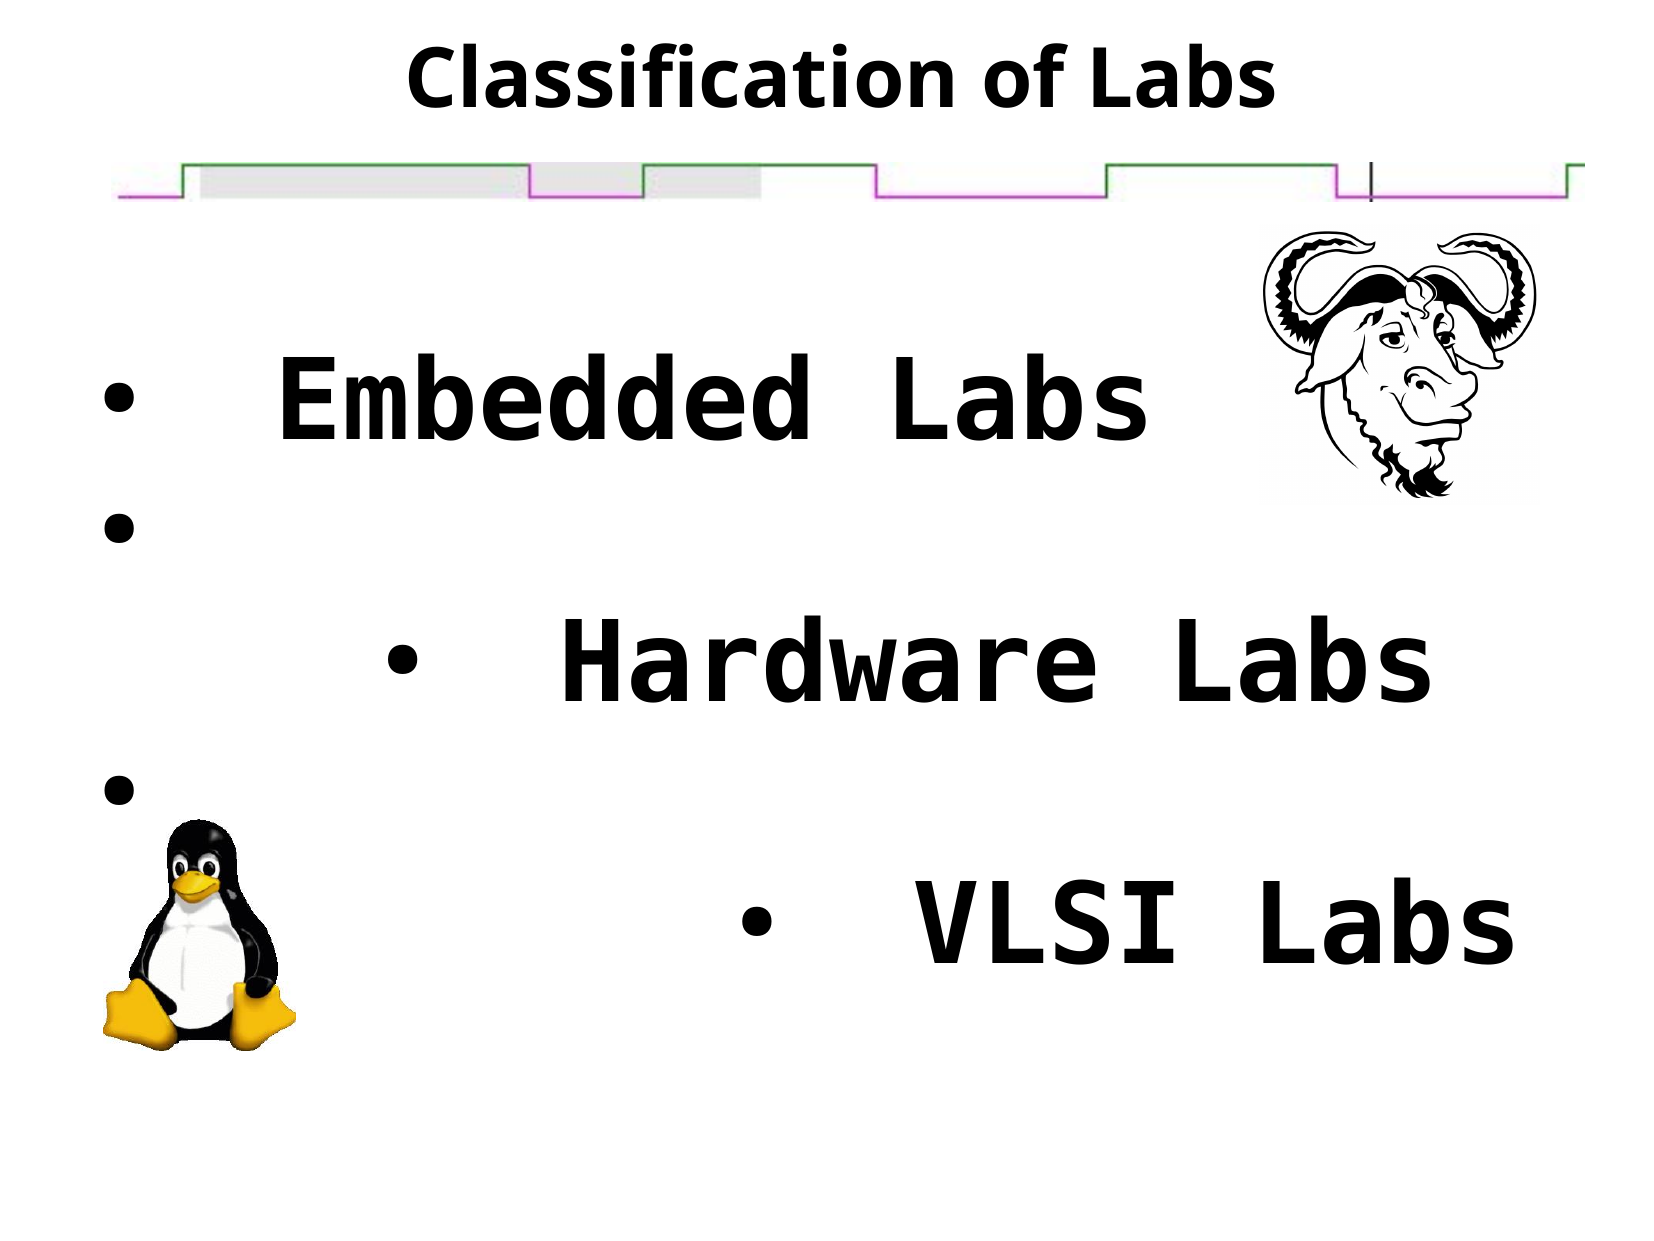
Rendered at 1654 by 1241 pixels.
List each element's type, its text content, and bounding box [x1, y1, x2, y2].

text_box Classification of Labs [404, 18, 1511, 127]
text_box Embedded Labs Hardware Labs VLSI Labs [99, 335, 1604, 1155]
picture [111, 162, 1585, 202]
picture [1259, 224, 1540, 505]
picture [103, 819, 296, 1051]
